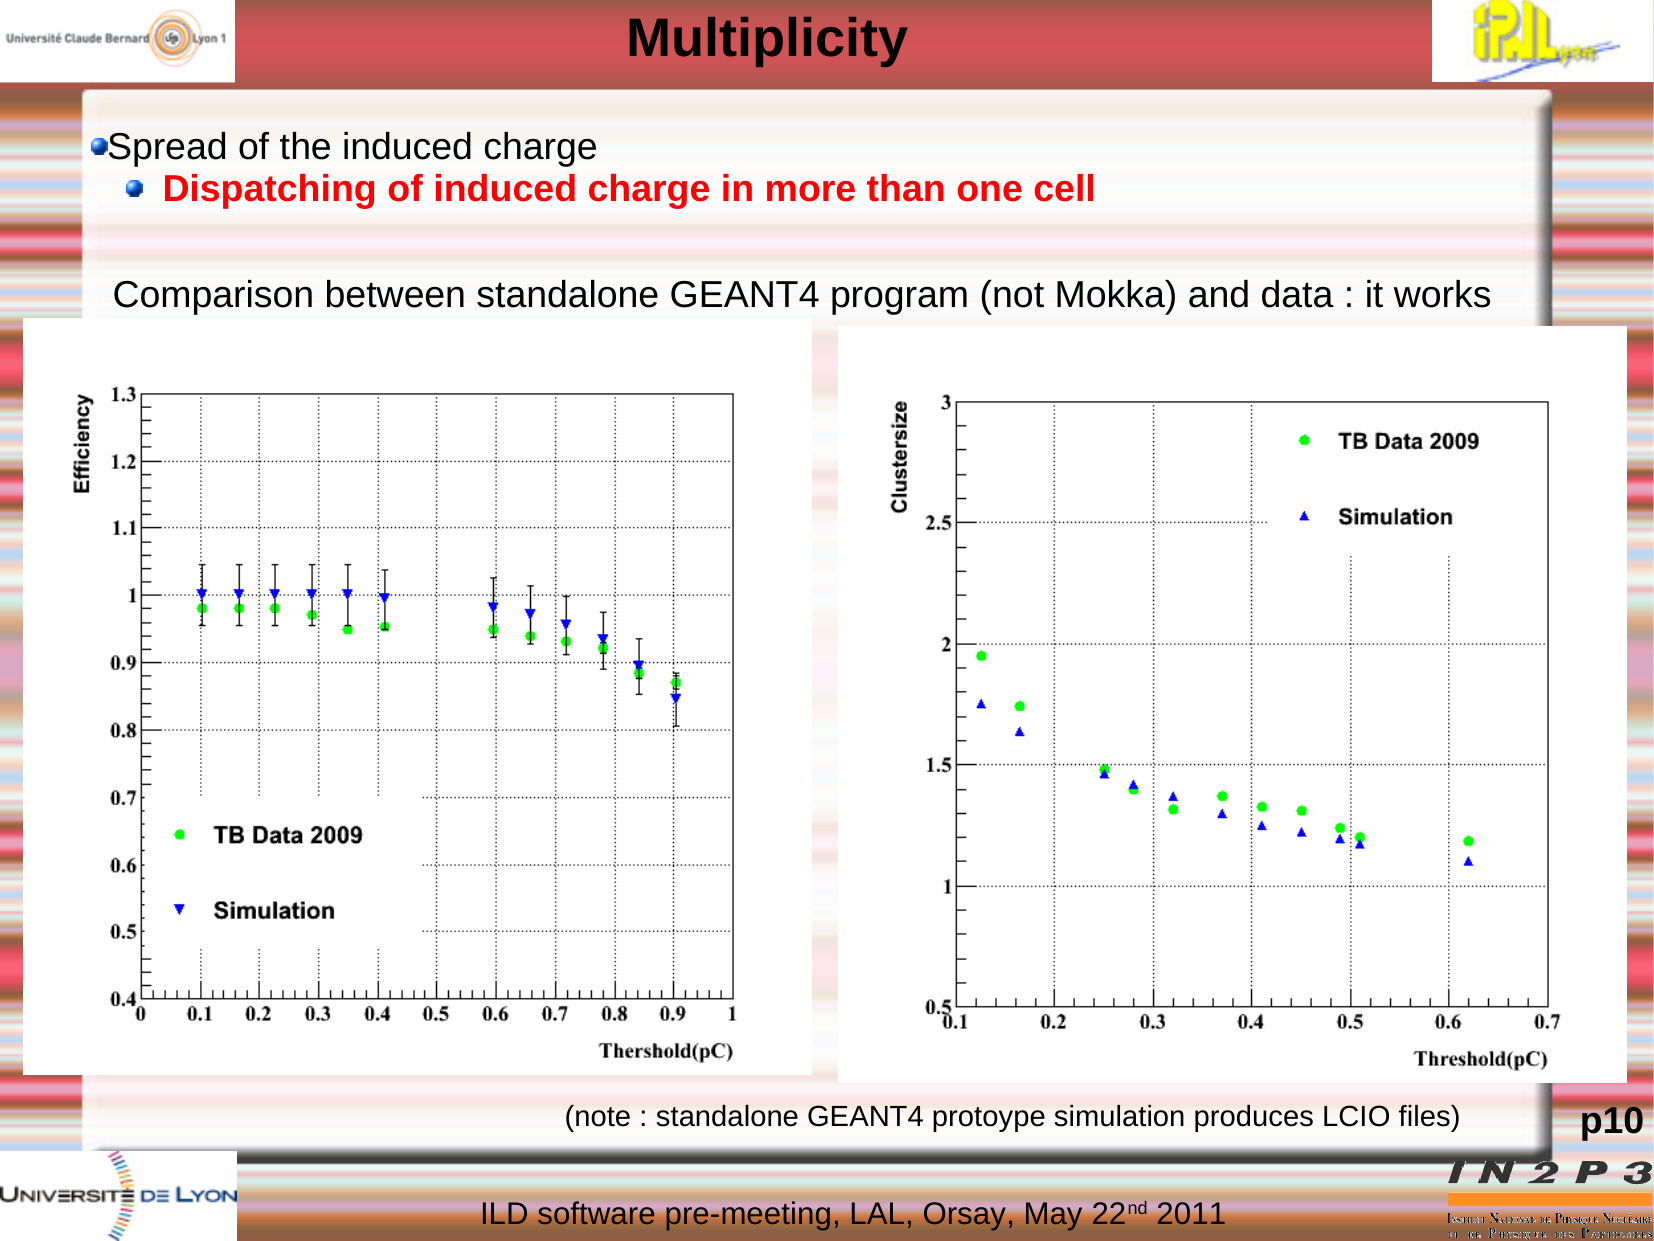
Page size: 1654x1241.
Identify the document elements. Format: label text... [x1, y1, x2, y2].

picture [0, 0, 1654, 1241]
text_box Spread of the induced charge Dispatching of induced charge in more than one cell [76, 118, 1536, 219]
text_box (note : standalone GEANT4 protoype simulation produces LCIO files) [549, 1092, 1477, 1141]
text_box Comparison between standalone GEANT4 program (not Mokka) and data : it works [98, 265, 1506, 323]
text_box Multiplicity [611, 0, 924, 89]
